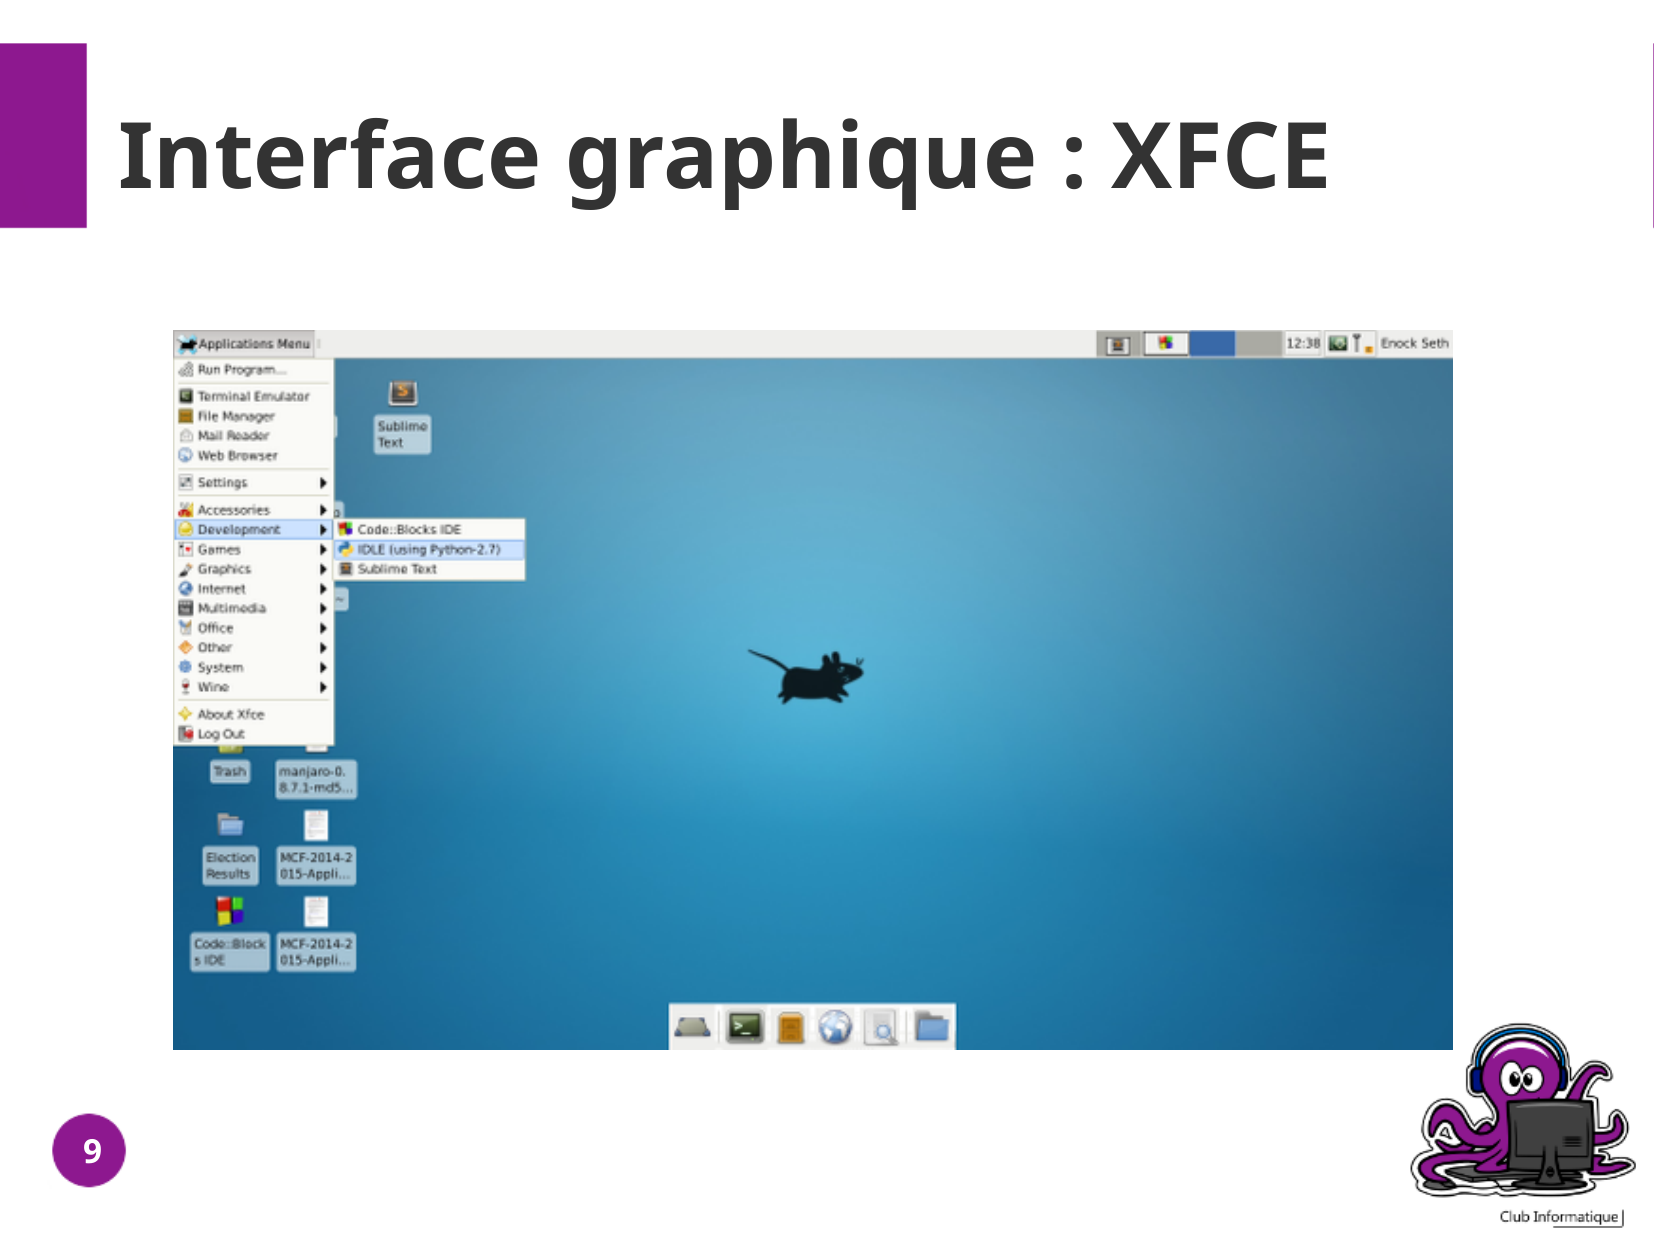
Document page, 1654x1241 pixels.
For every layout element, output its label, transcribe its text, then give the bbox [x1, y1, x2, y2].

picture [0, 0, 1654, 1241]
title Interface graphique : XFCE [118, 49, 1571, 257]
